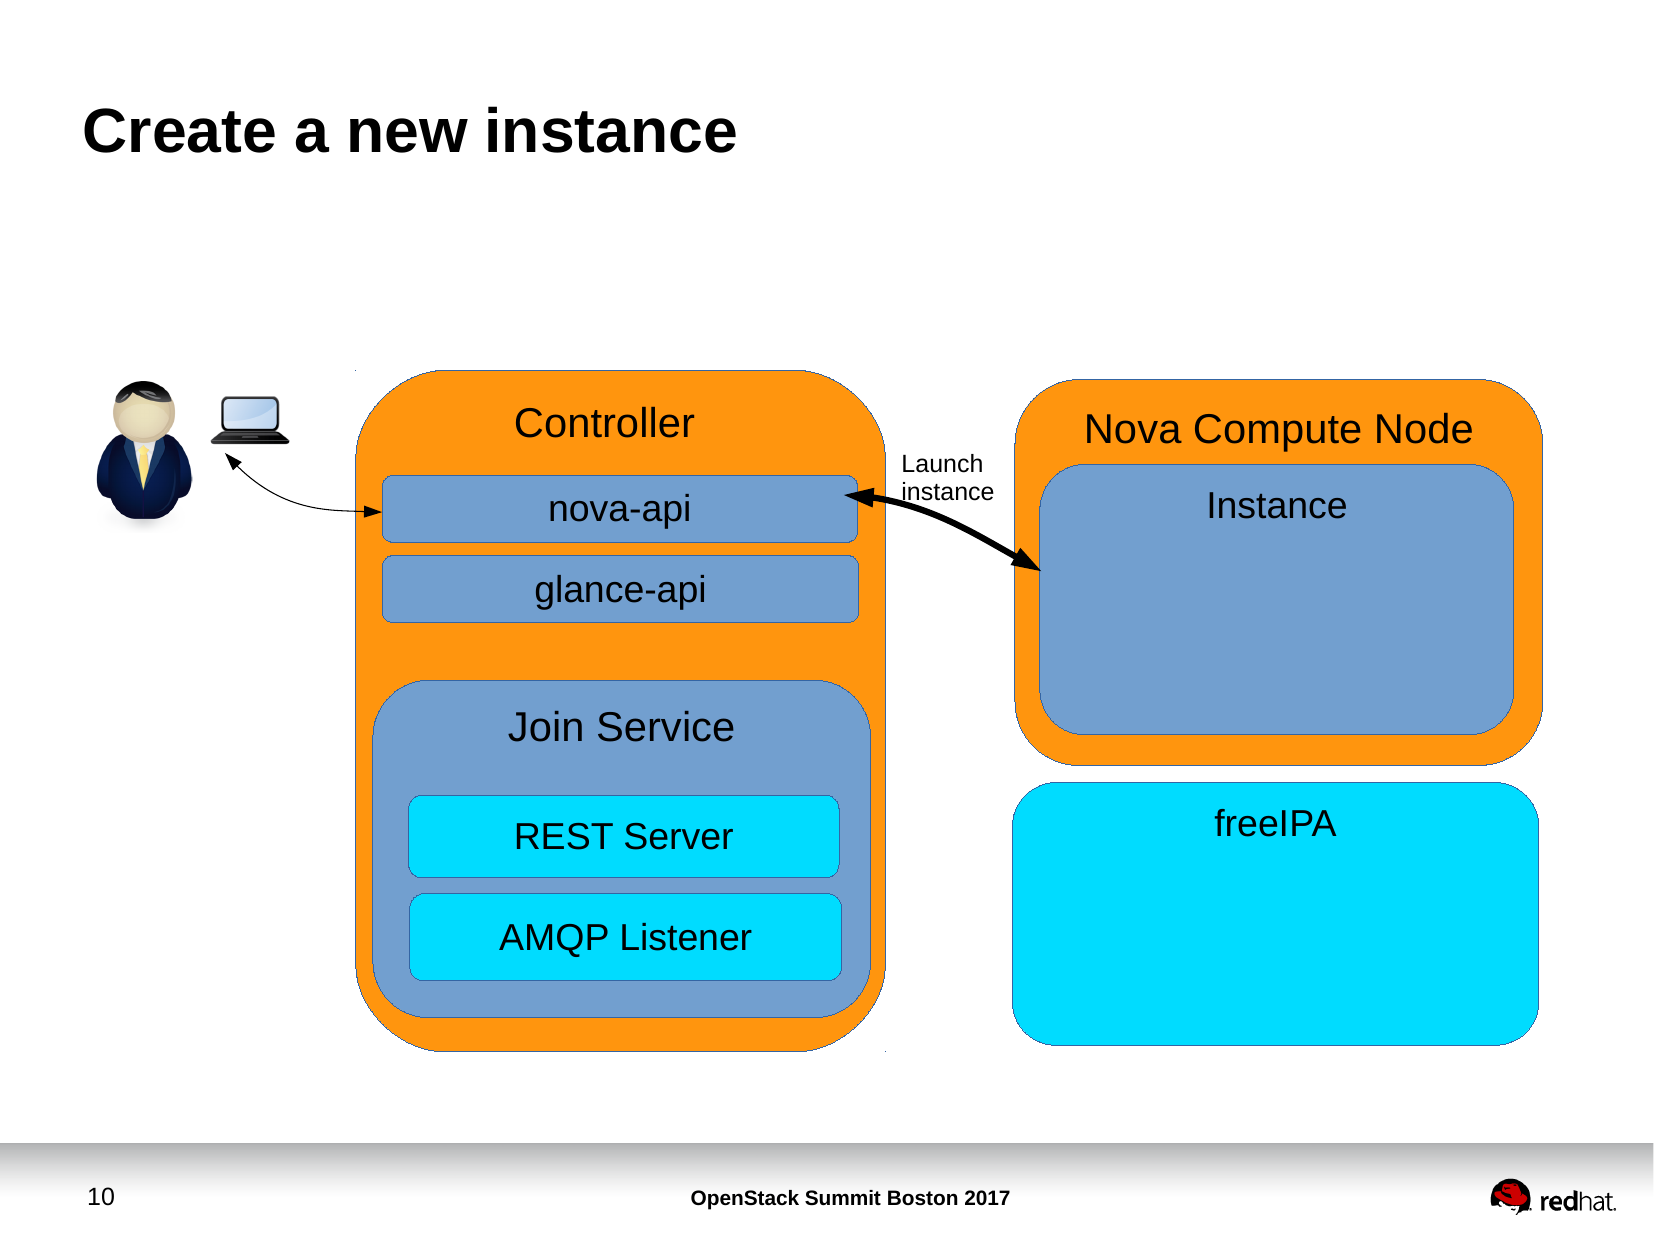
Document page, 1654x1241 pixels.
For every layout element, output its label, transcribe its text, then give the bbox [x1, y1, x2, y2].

text_box [355, 502, 886, 1052]
picture [82, 368, 293, 533]
text_box REST Server [408, 795, 840, 878]
text_box nova-api [382, 475, 858, 543]
text_box Instance [1039, 464, 1514, 735]
picture [0, 1143, 1654, 1241]
text_box AMQP Listener [409, 893, 842, 981]
text_box freeIPA [1012, 782, 1539, 1046]
text_box Nova Compute Node [1014, 379, 1543, 766]
text_box Join Service [372, 680, 871, 1018]
text_box glance-api [382, 555, 859, 623]
title Create a new instance [82, 37, 1571, 226]
text_box Controller [499, 392, 768, 463]
text_box Launch instance [886, 442, 1015, 514]
text_box [355, 370, 886, 511]
